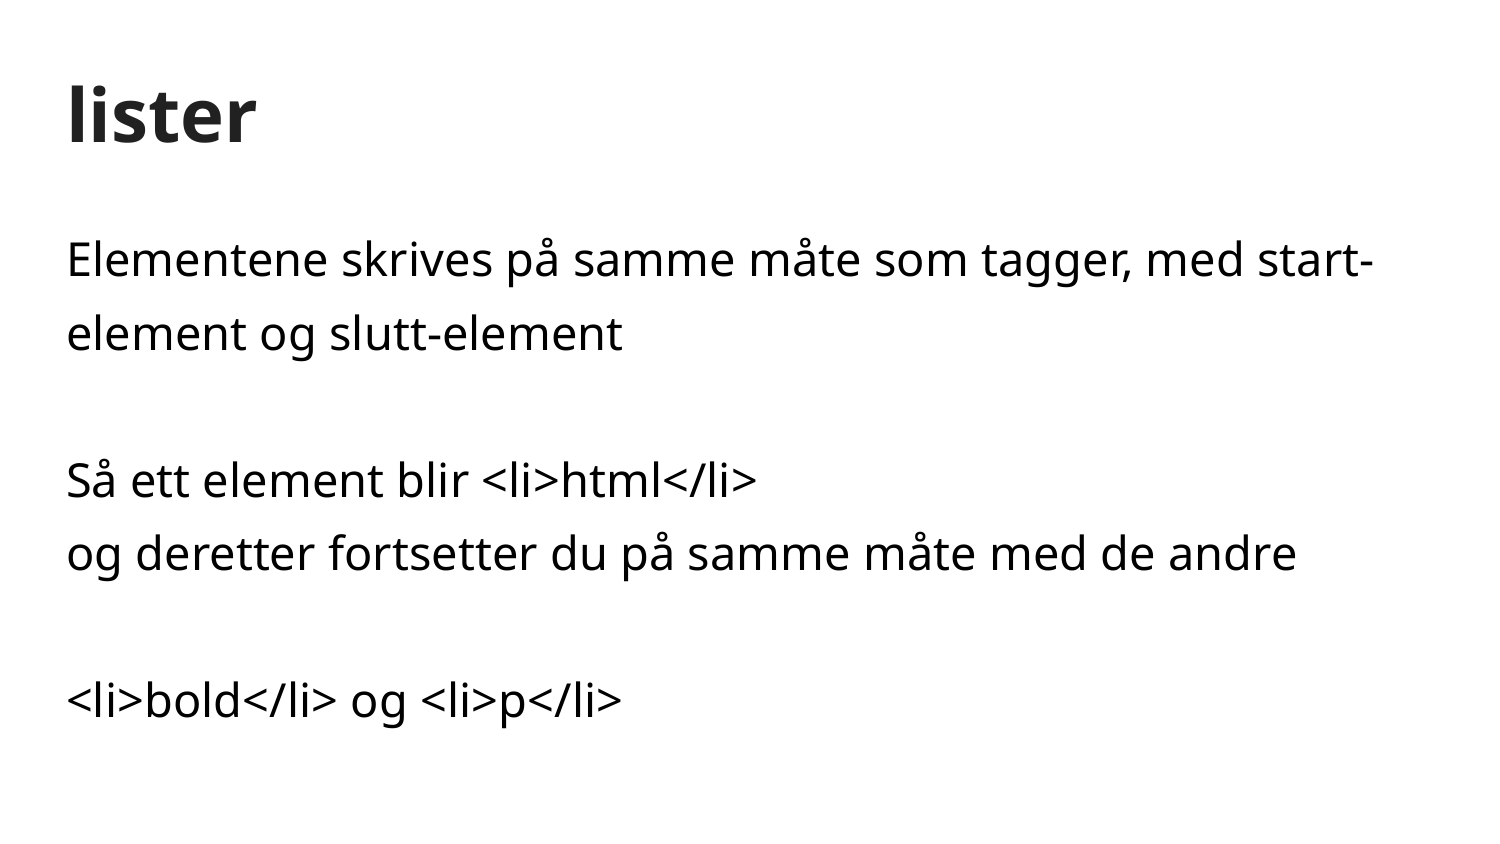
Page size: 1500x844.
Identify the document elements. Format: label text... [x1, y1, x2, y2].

title lister [51, 48, 1449, 180]
list Elementene skrives på samme måte som tagger, med start-element og slutt-element Så ett element blir <li>html</li> og deretter fortsetter du på samme måte med de andre <li>bold</li> og <li>p</li> [51, 201, 1449, 750]
